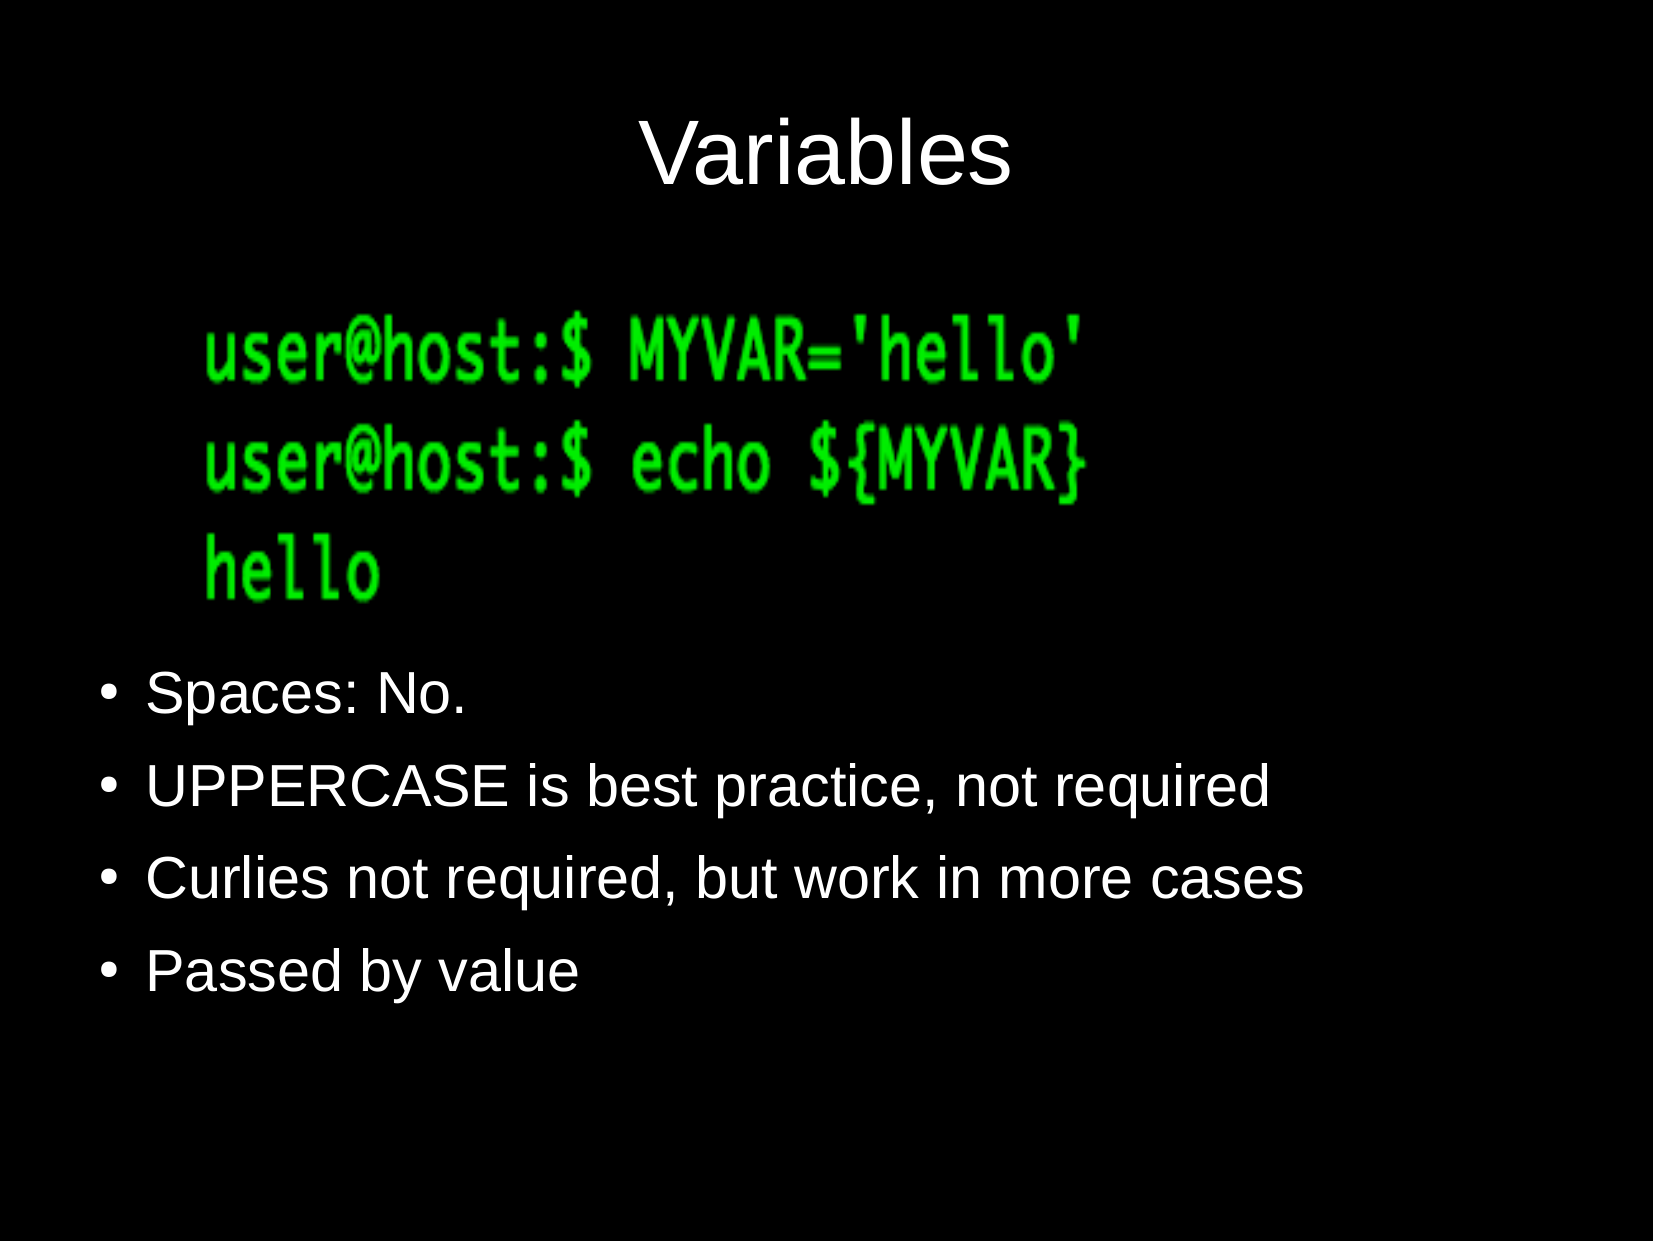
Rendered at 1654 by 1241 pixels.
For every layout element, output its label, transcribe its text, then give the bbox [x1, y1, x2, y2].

picture [195, 305, 1141, 616]
title Variables [82, 49, 1571, 257]
list Spaces: No. UPPERCASE is best practice, not required Curlies not required, but work in more cases Passed by value [82, 290, 1538, 1010]
